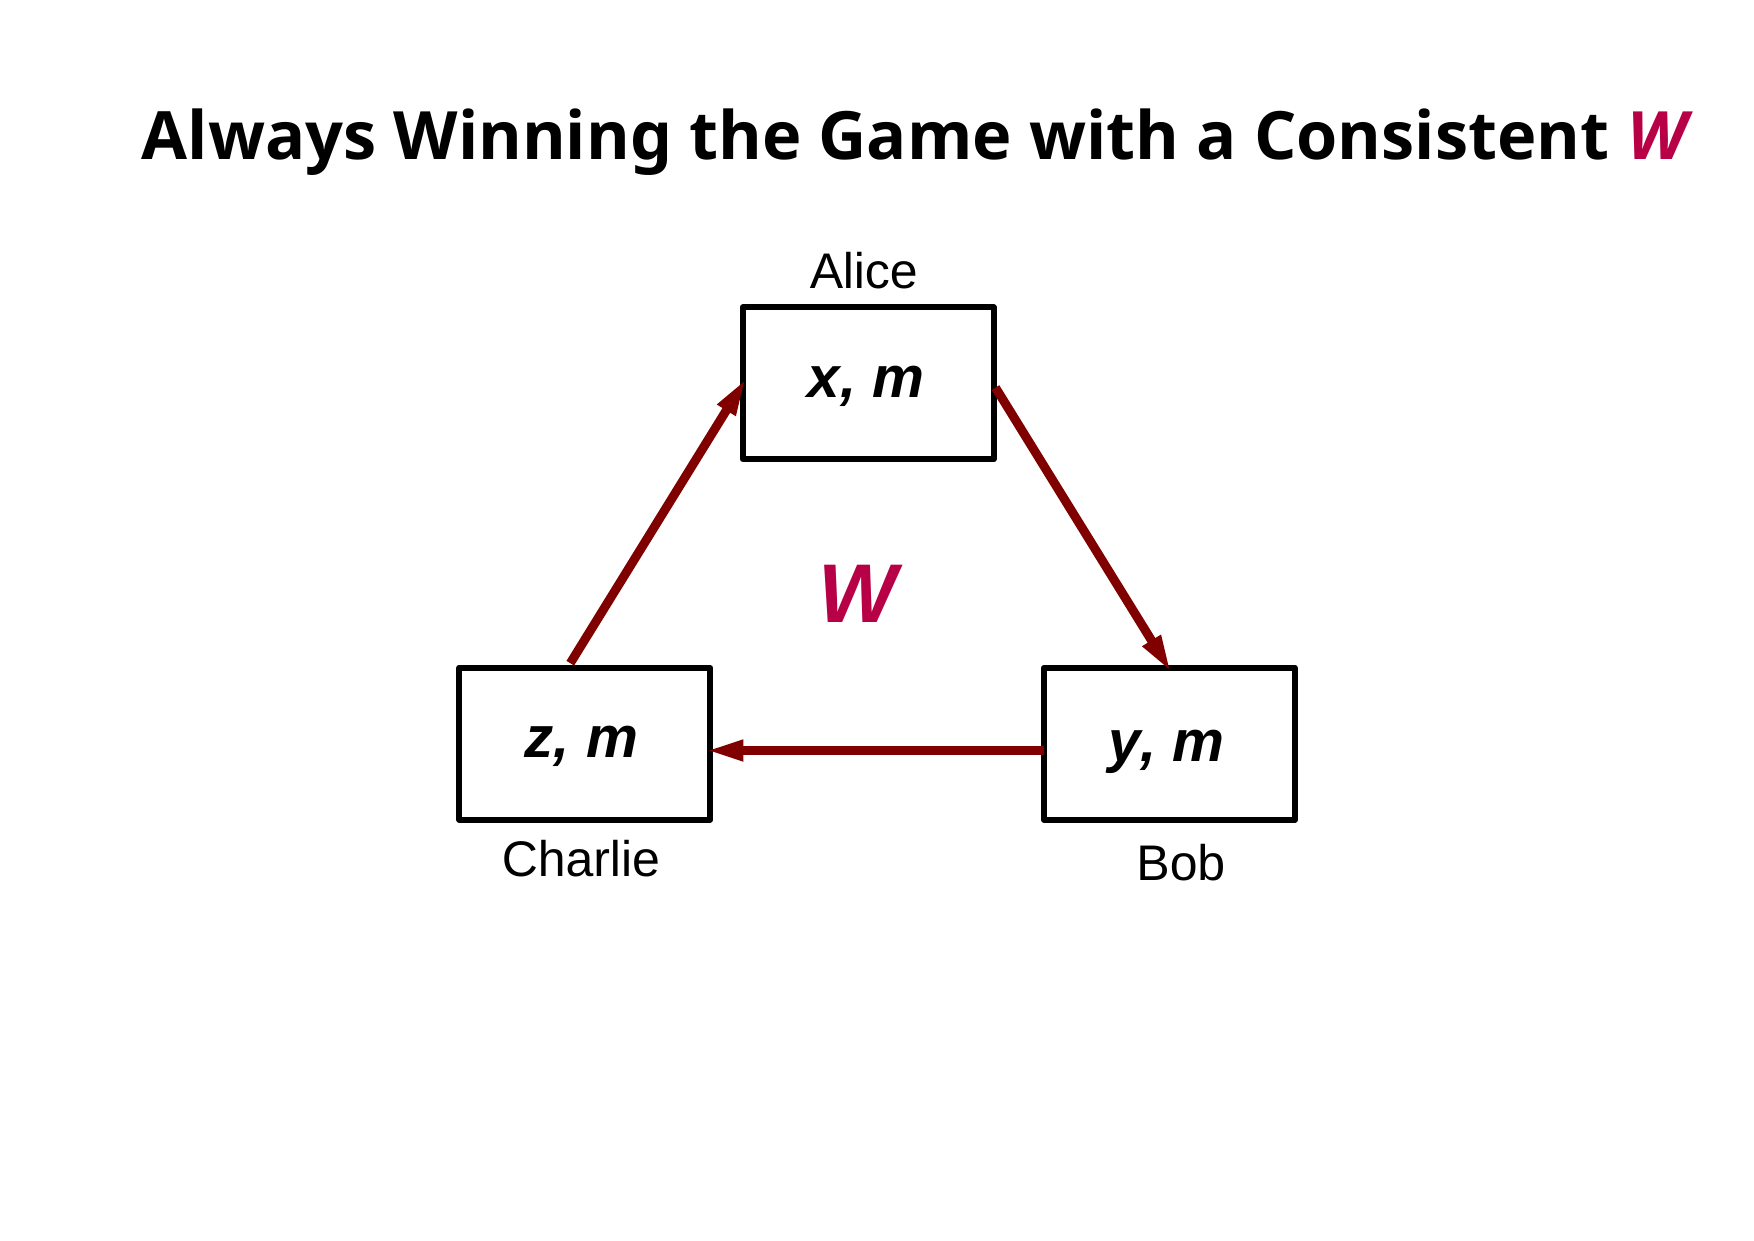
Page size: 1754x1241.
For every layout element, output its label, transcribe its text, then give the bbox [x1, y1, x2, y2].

text_box y, m [1090, 697, 1352, 784]
text_box Charlie [484, 820, 757, 898]
text_box z, m [506, 694, 720, 794]
text_box Always Winning the Game with a Consistent W [127, 81, 1754, 171]
text_box W [800, 536, 1074, 651]
text_box Bob [1118, 824, 1392, 902]
text_box x, m [790, 334, 1289, 421]
text_box Alice [791, 233, 1065, 310]
